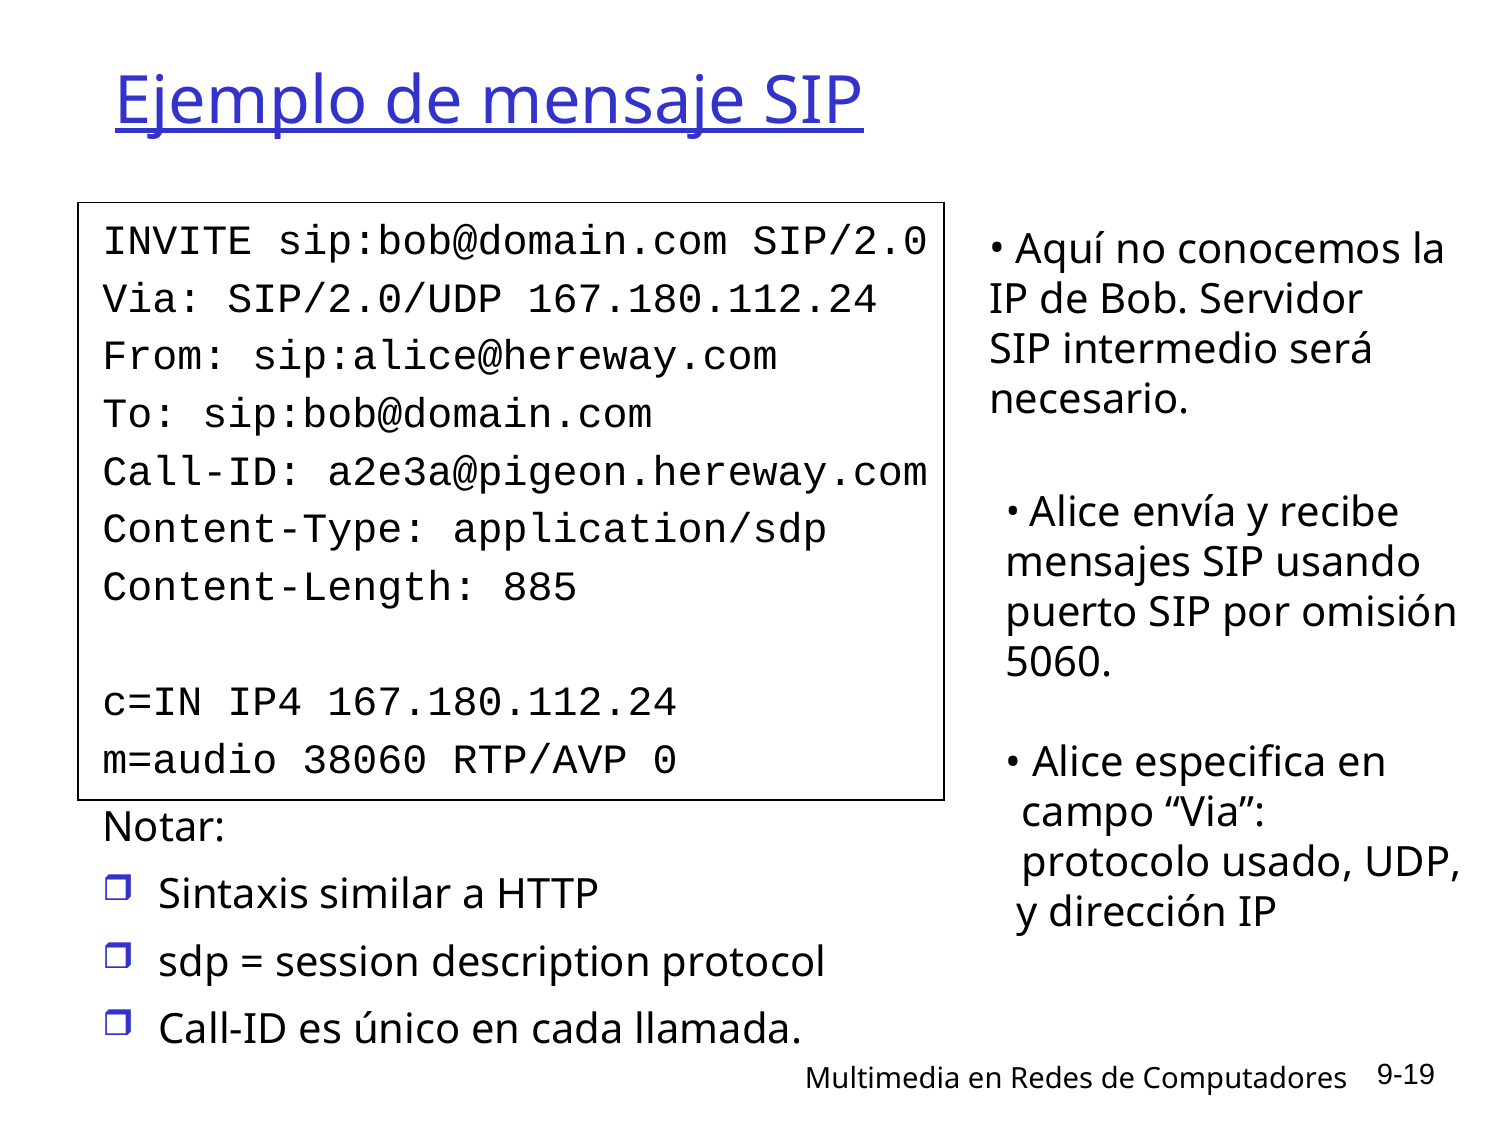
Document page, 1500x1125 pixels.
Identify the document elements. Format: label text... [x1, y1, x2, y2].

text_box Aquí no conocemos la IP de Bob. Servidor SIP intermedio será necesario. [974, 213, 1462, 430]
list INVITE sip:bob@domain.com SIP/2.0 Via: SIP/2.0/UDP 167.180.112.24 From: sip:alice@hereway.com To: sip:bob@domain.com Call-ID: a2e3a@pigeon.hereway.com Content-Type: application/sdp Content-Length: 885 c=IN IP4 167.180.112.24 m=audio 38060 RTP/AVP 0 Notar: Sintaxis similar a HTTP sdp = session description protocol Call-ID es único en cada llamada. [87, 212, 974, 1037]
text_box [78, 202, 944, 801]
text_box Alice envía y recibe mensajes SIP usando puerto SIP por omisión 5060. Alice especifica en campo “Via”: protocolo usado, UDP, y dirección IP [991, 477, 1477, 943]
title Ejemplo de mensaje SIP [99, 32, 1375, 163]
